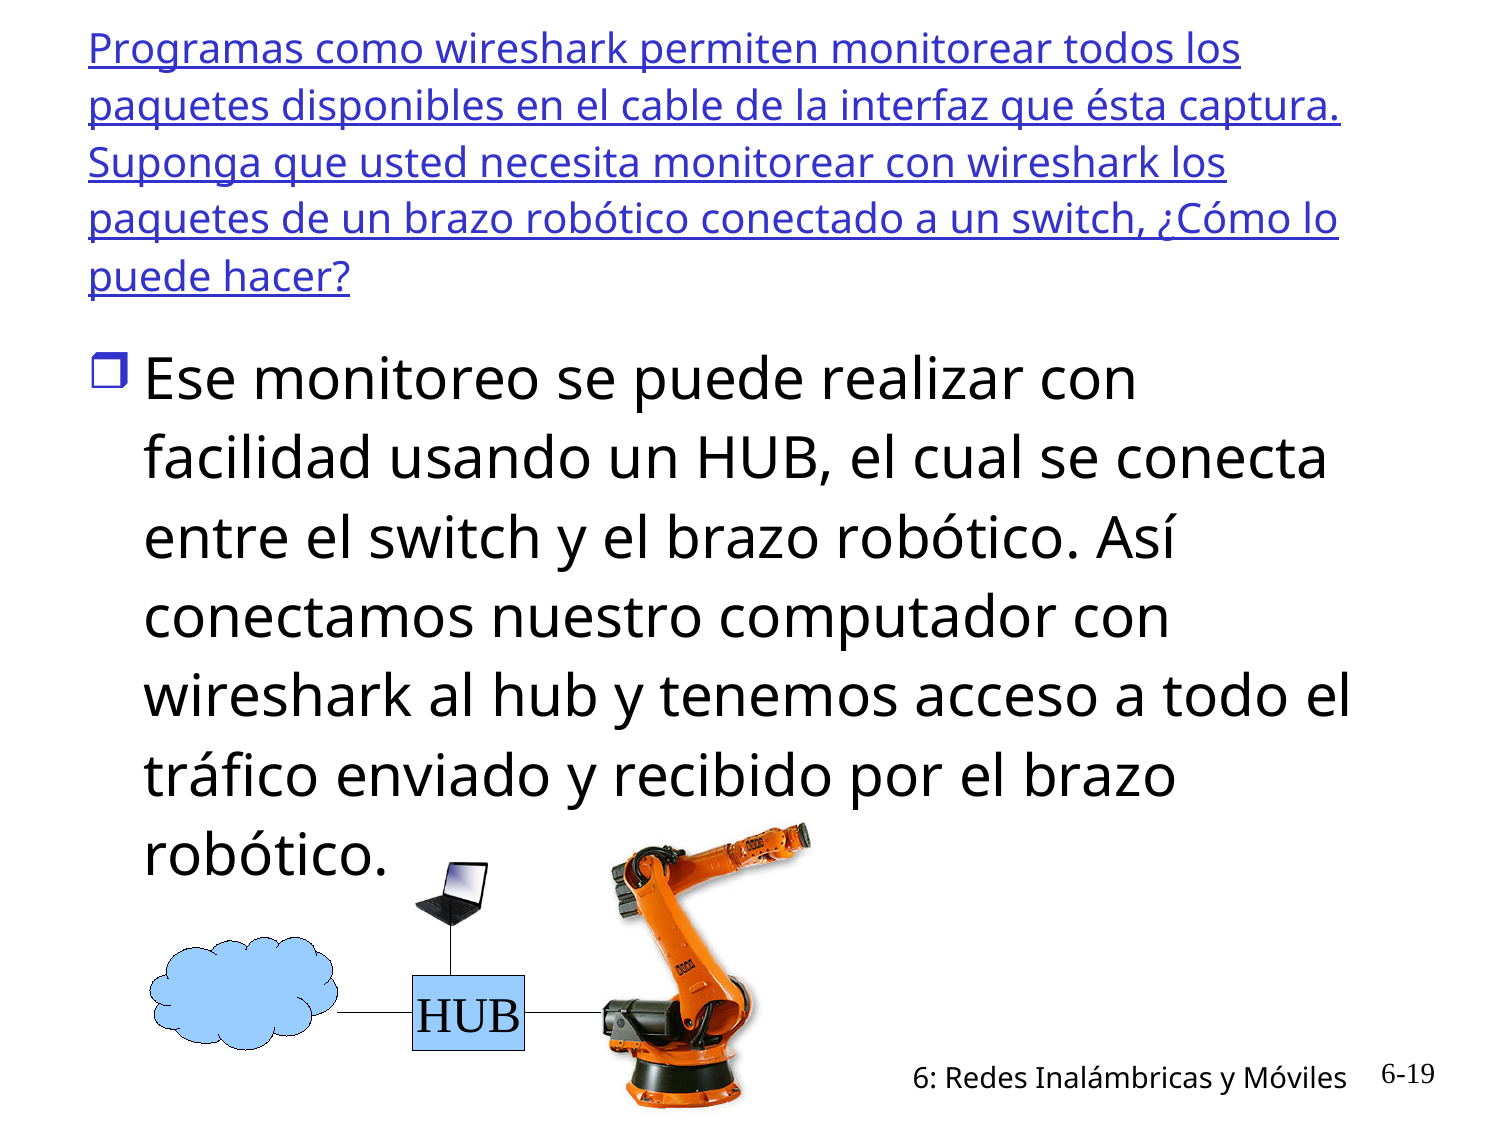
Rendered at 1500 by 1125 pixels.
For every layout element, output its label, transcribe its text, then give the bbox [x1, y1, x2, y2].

text_box [149, 937, 338, 1051]
title Programas como wireshark permiten monitorear todos los paquetes disponibles en el cable de la interfaz que ésta captura. Suponga que usted necesita monitorear con wireshark los paquetes de un brazo robótico conectado a un switch, ¿Cómo lo puede hacer? [87, 38, 1363, 284]
picture [600, 822, 817, 1125]
picture [415, 862, 488, 926]
text_box HUB [412, 975, 525, 1051]
list Ese monitoreo se puede realizar con facilidad usando un HUB, el cual se conecta entre el switch y el brazo robótico. Así conectamos nuestro computador con wireshark al hub y tenemos acceso a todo el tráfico enviado y recibido por el brazo robótico. [87, 337, 1363, 915]
